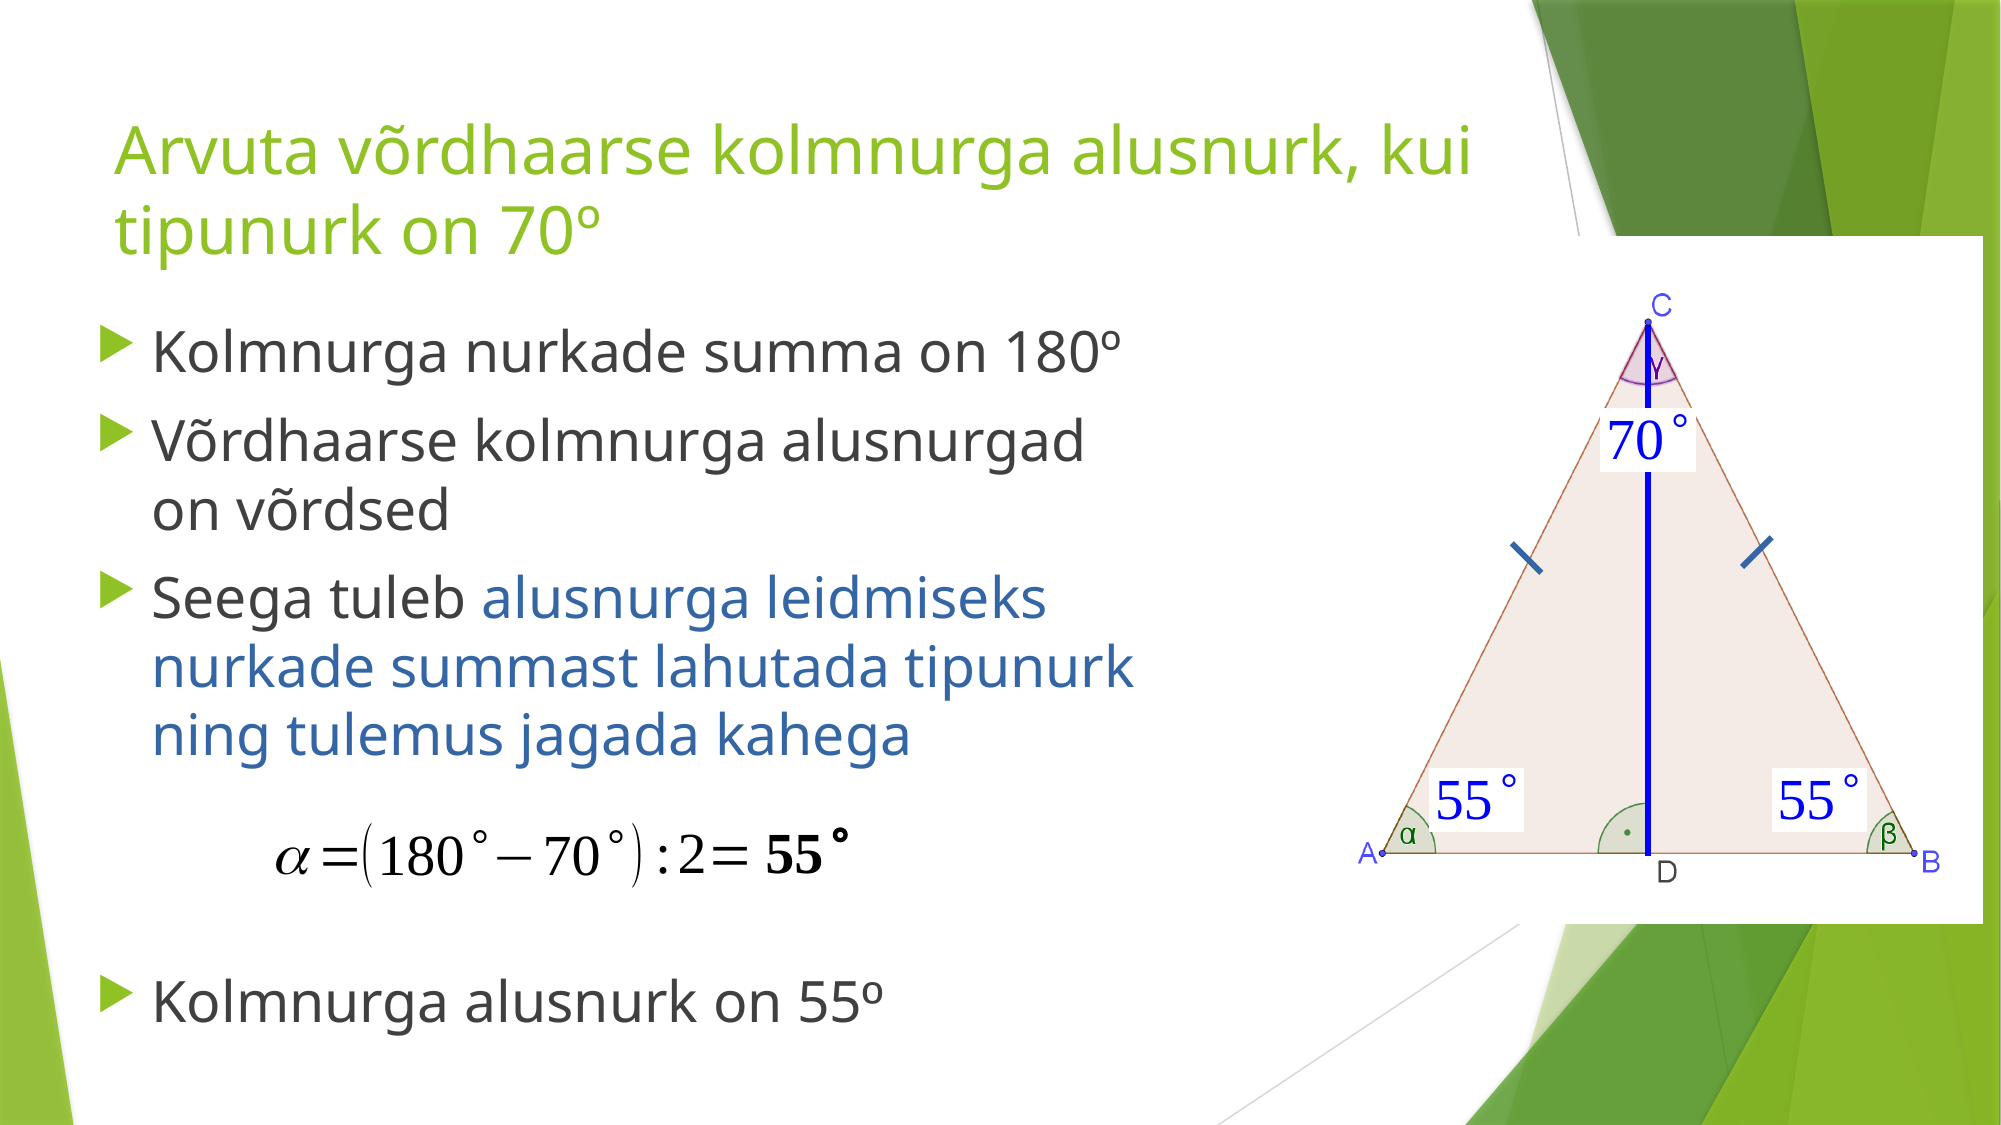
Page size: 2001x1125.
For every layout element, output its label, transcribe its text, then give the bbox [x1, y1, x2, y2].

chart [1429, 767, 1525, 832]
chart [265, 820, 857, 892]
chart [1600, 408, 1696, 473]
list Kolmnurga nurkade summa on 180º Võrdhaarse kolmnurga alusnurgad on võrdsed Seega tuleb alusnurga leidmiseks nurkade summast lahutada tipunurk ning tulemus jagada kahega Kolmnurga alusnurk on 55º [81, 308, 1152, 1063]
chart [1771, 767, 1867, 832]
title Arvuta võrdhaarse kolmnurga alusnurk, kui tipunurk on 70º [99, 99, 1613, 237]
picture [1332, 236, 1983, 924]
